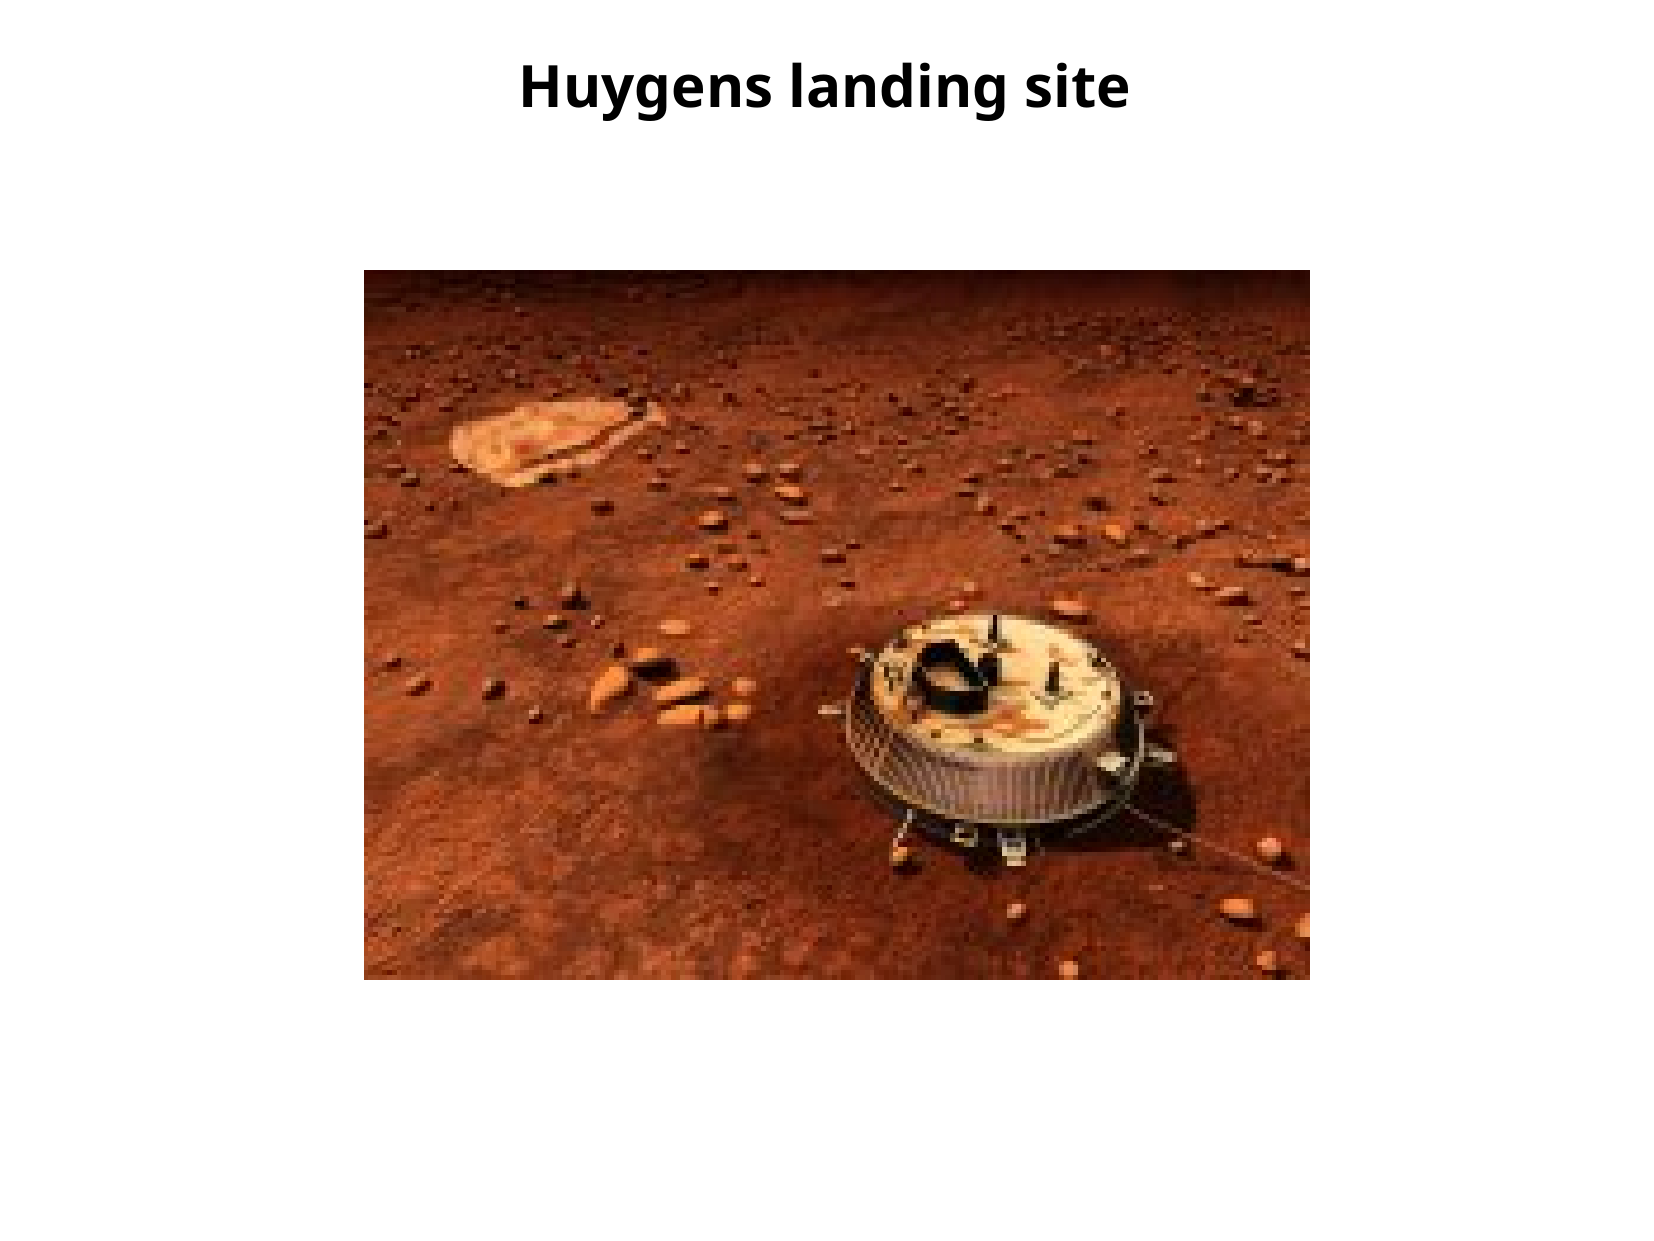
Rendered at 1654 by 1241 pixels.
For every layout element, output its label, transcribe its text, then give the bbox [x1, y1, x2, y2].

text_box Huygens landing site [262, 37, 1388, 134]
picture [364, 270, 1310, 980]
